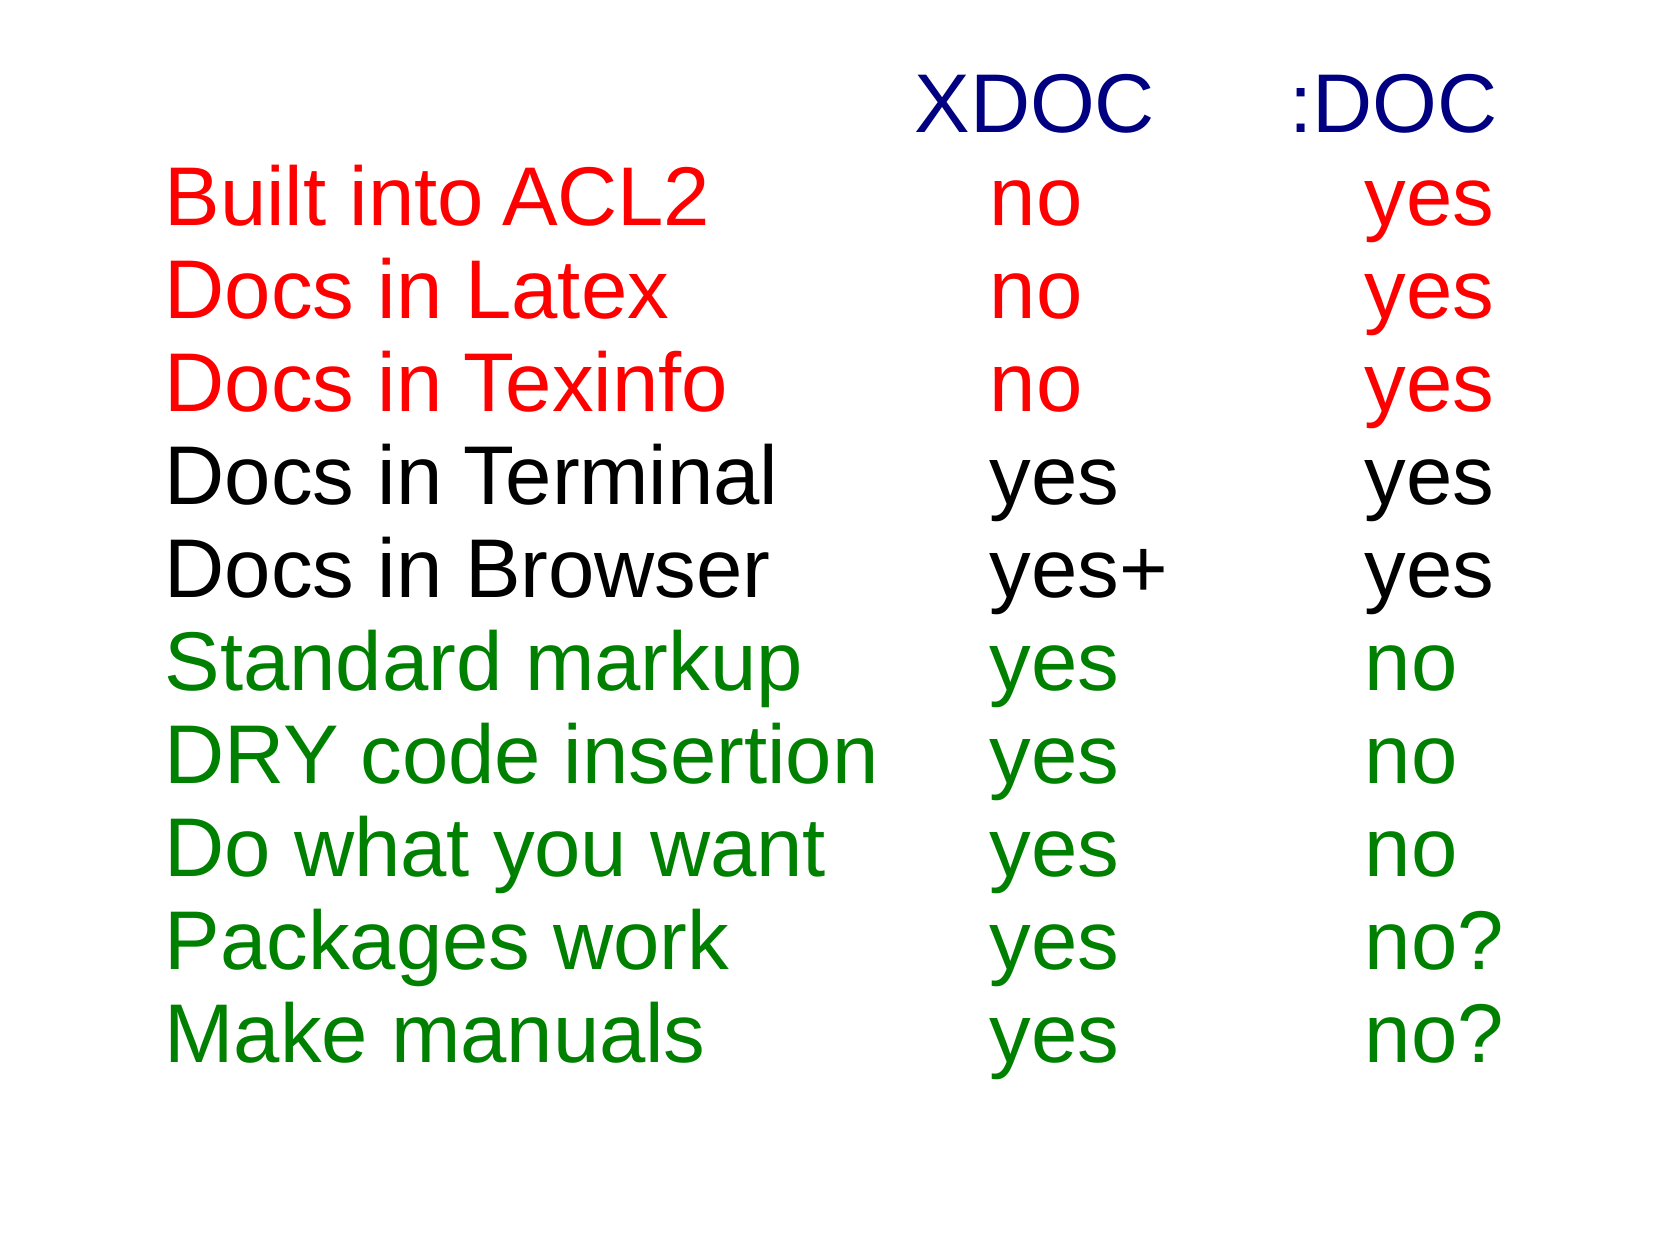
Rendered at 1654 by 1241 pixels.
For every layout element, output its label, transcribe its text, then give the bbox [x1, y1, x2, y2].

text_box XDOC :DOC Built into ACL2 no yes Docs in Latex no yes Docs in Texinfo no yes Docs in Terminal yes yes Docs in Browser yes+ yes Standard markup yes no DRY code insertion yes no Do what you want yes no Packages work yes no? Make manuals yes no? [150, 49, 1519, 1088]
